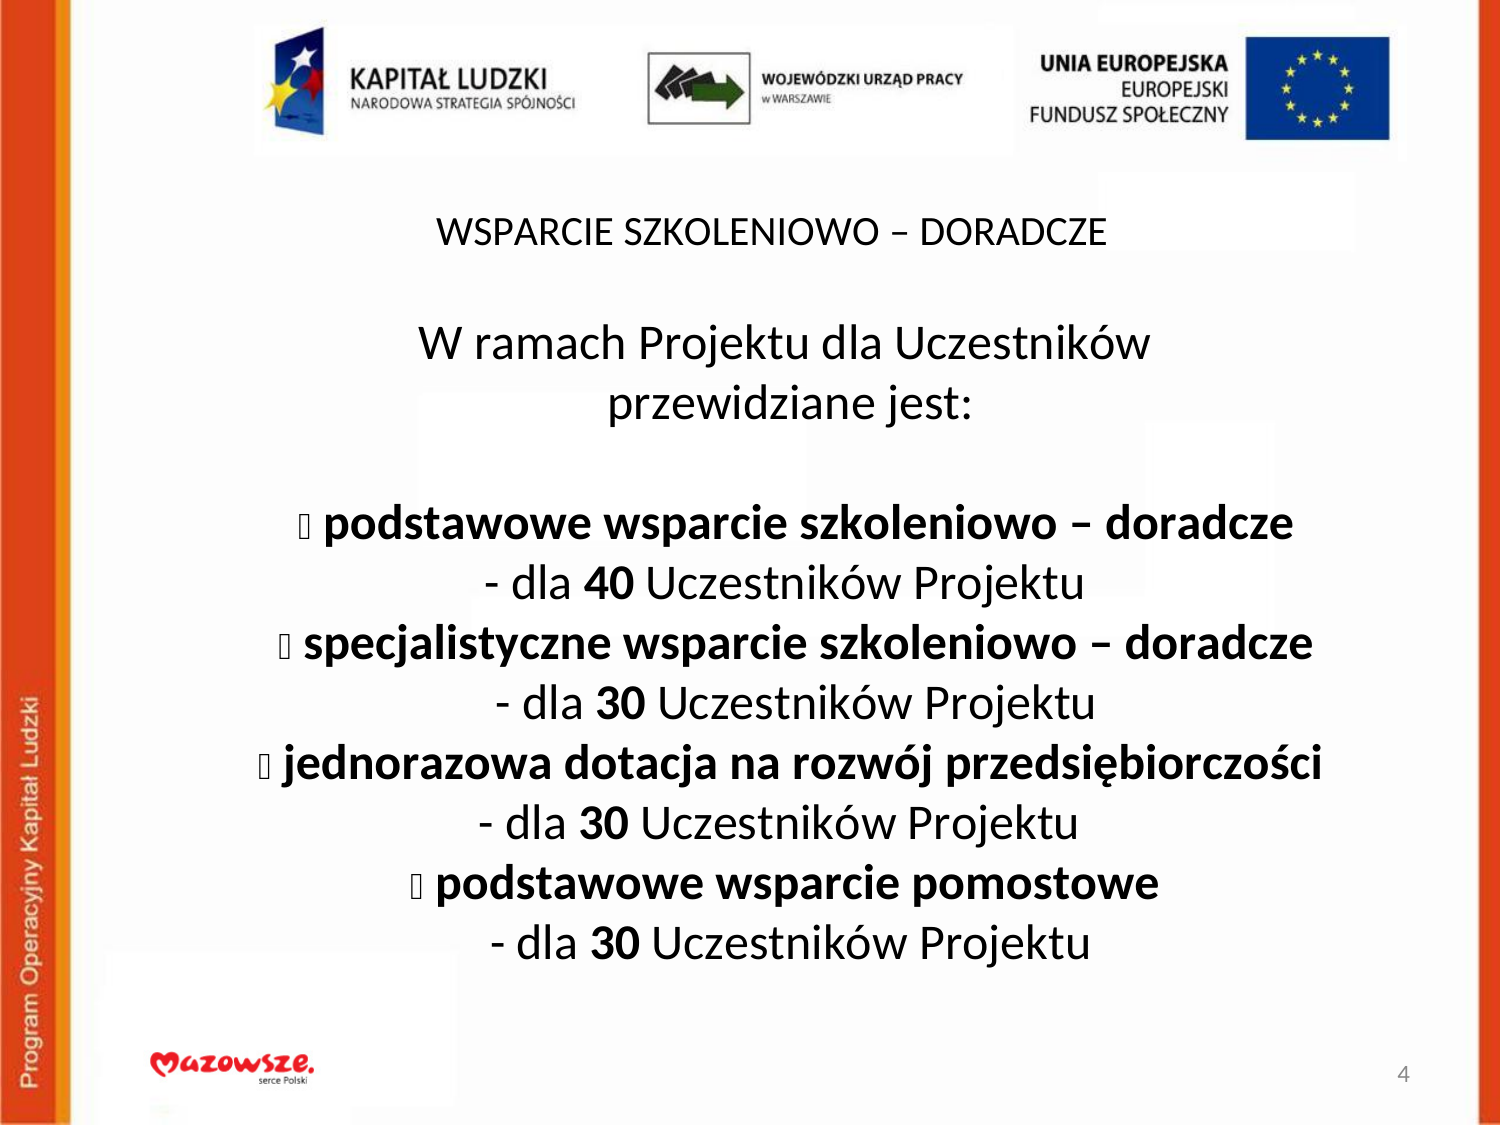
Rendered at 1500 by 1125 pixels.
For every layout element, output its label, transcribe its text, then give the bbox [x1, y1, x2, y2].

title W ramach Projektu dla Uczestników przewidziane jest:  podstawowe wsparcie szkoleniowo – doradcze - dla 40 Uczestników Projektu  specjalistyczne wsparcie szkoleniowo – doradcze - dla 30 Uczestników Projektu  jednorazowa dotacja na rozwój przedsiębiorczości - dla 30 Uczestników Projektu  podstawowe wsparcie pomostowe - dla 30 Uczestników Projektu [171, 267, 1411, 1012]
text_box WSPARCIE SZKOLENIOWO – DORADCZE [194, 196, 1351, 256]
text_box <numer> [1074, 1042, 1426, 1103]
picture [0, 0, 1500, 1125]
